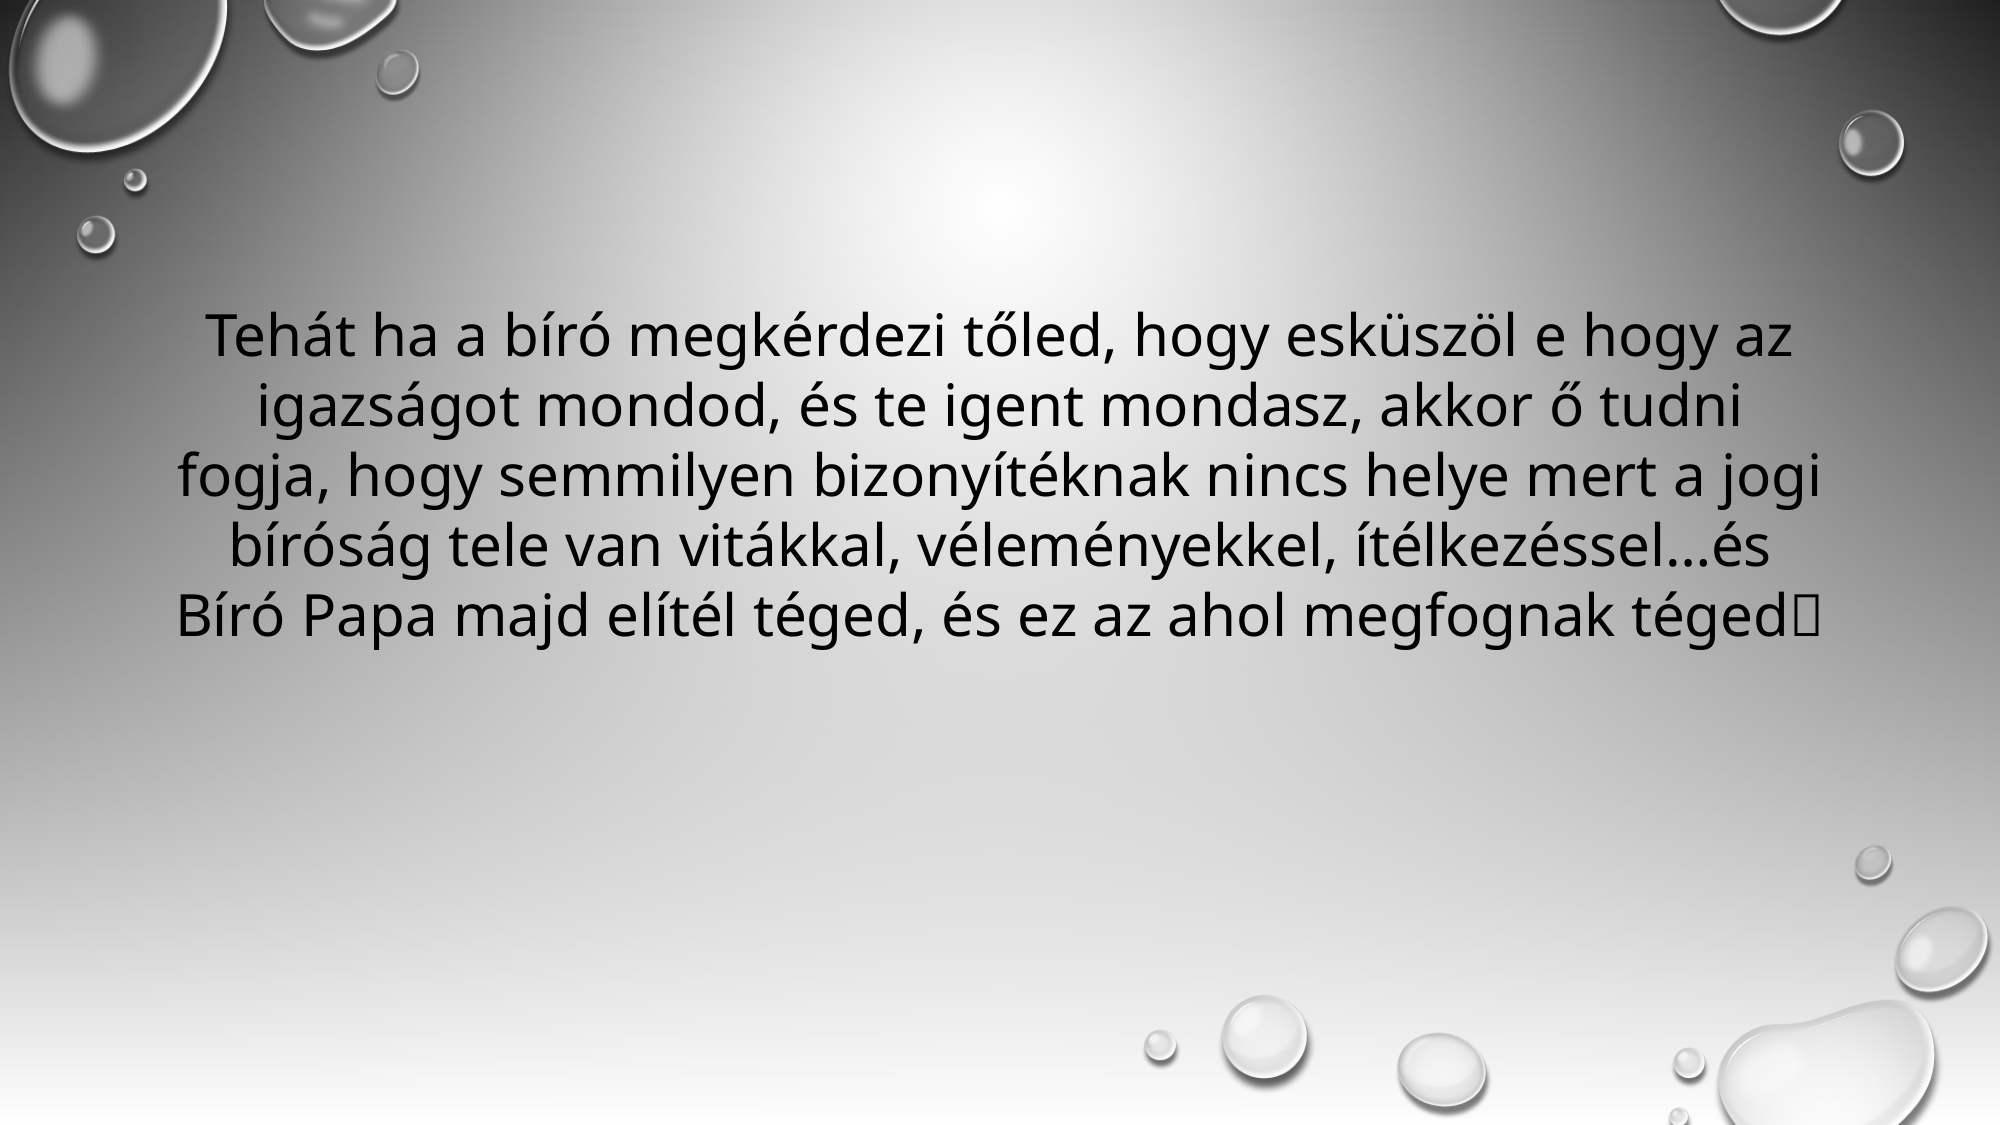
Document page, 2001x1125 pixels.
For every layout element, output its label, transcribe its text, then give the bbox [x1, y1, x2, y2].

picture [0, 0, 2000, 1125]
text_box Tehát ha a bíró megkérdezi tőled, hogy esküszöl e hogy az igazságot mondod, és te igent mondasz, akkor ő tudni fogja, hogy semmilyen bizonyítéknak nincs helye mert a jogi bíróság tele van vitákkal, véleményekkel, ítélkezéssel…és Bíró Papa majd elítél téged, és ez az ahol megfognak téged [159, 290, 1841, 701]
